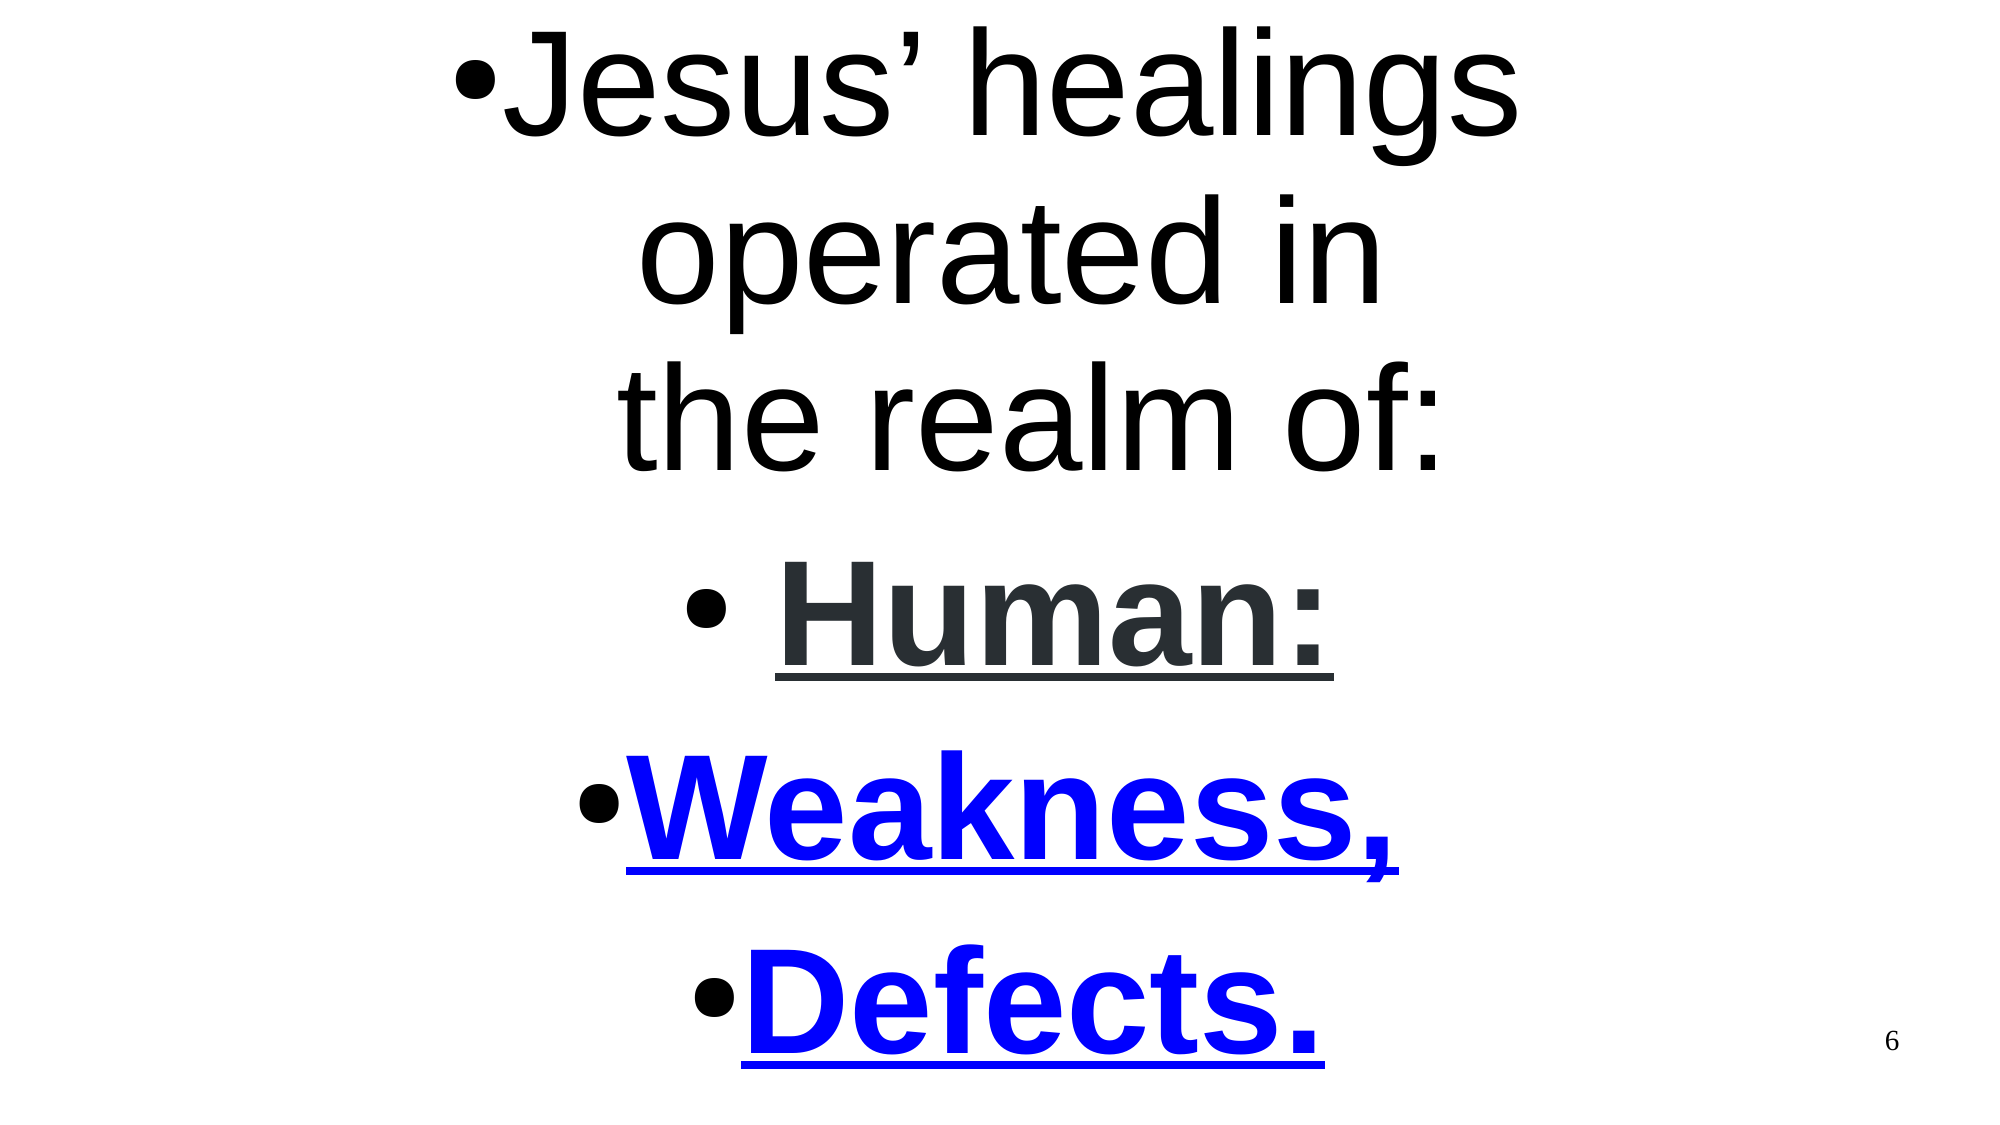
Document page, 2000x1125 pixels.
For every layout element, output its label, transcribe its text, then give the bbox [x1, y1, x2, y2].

list Jesus’ healings operated in the realm of: Human: Weakness, Defects. [0, 0, 1996, 1123]
